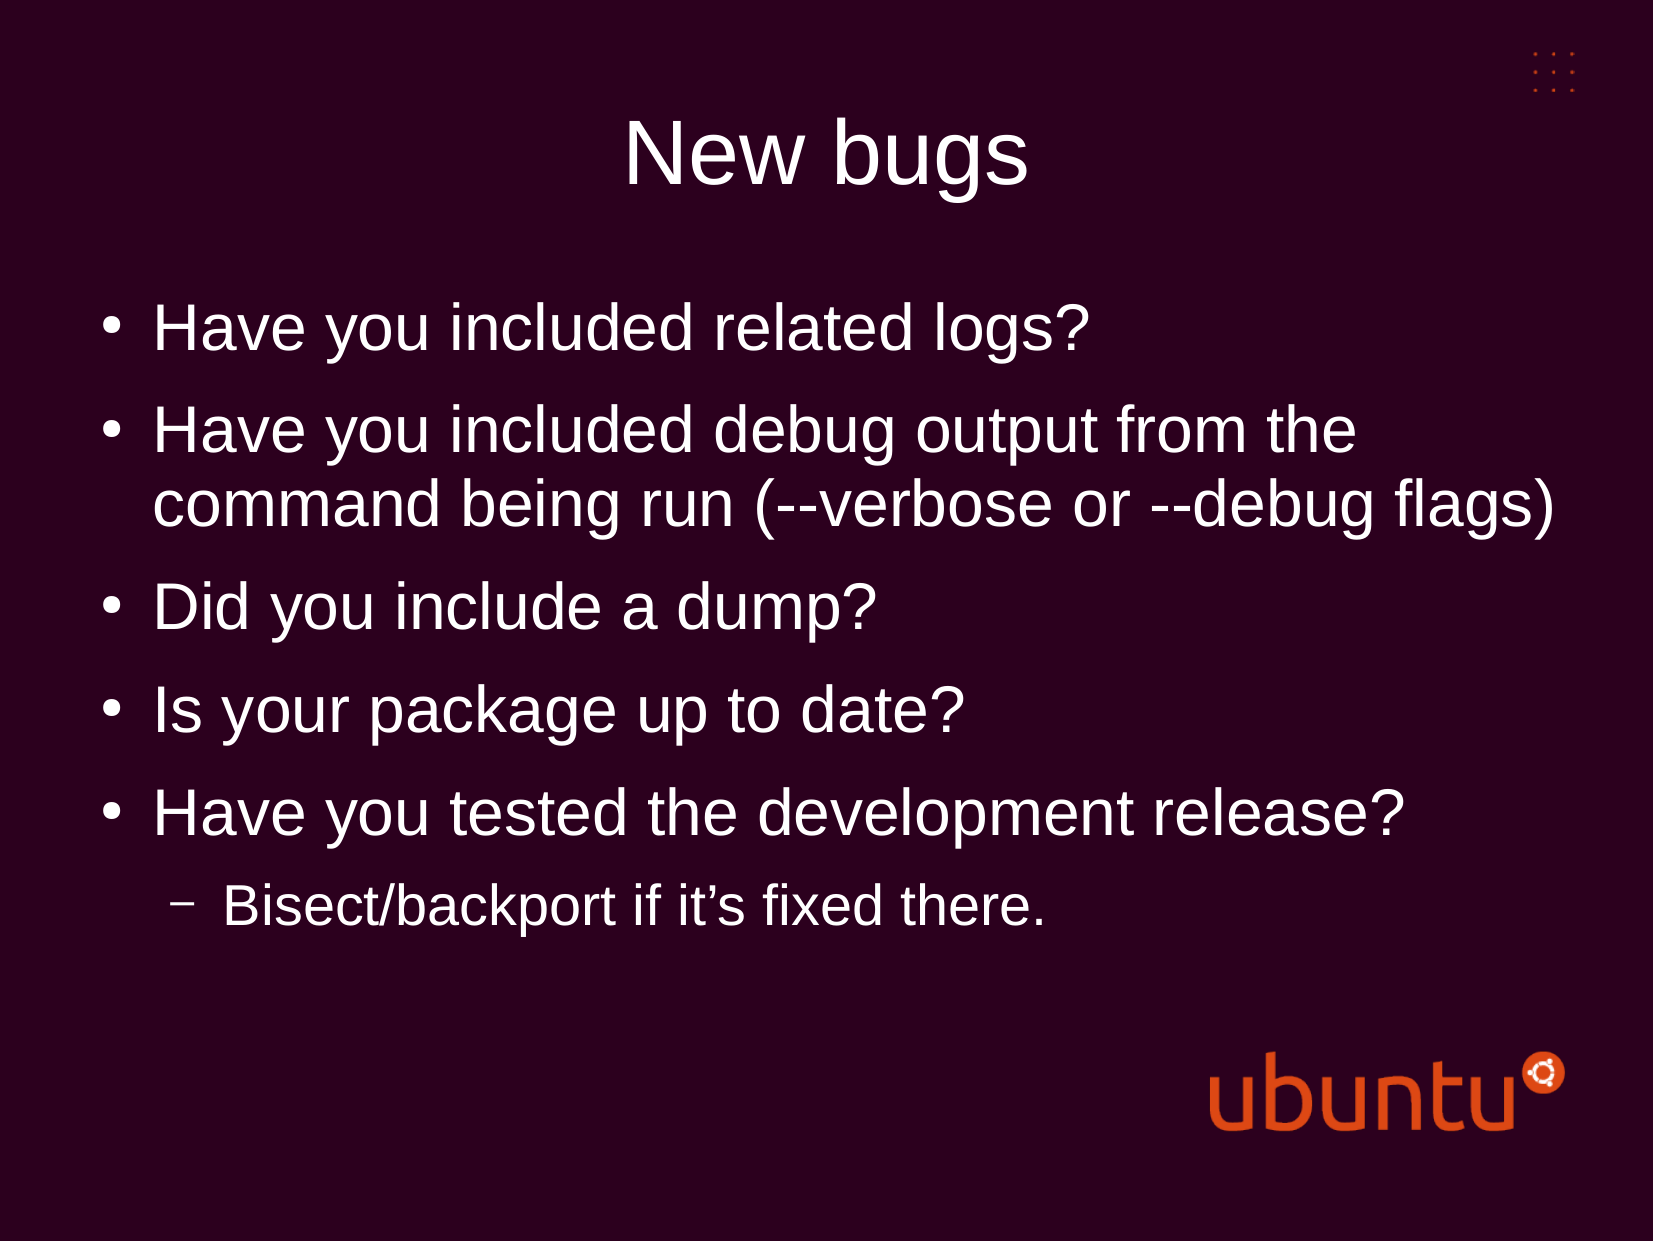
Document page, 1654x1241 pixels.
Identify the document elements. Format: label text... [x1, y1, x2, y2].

picture [1571, 49, 1575, 94]
picture [1121, 960, 1653, 1223]
list Have you included related logs? Have you included debug output from the command being run (--verbose or --debug flags) Did you include a dump? Is your package up to date? Have you tested the development release? Bisect/backport if it’s fixed there. [82, 290, 1571, 1010]
title New bugs [82, 49, 1571, 257]
